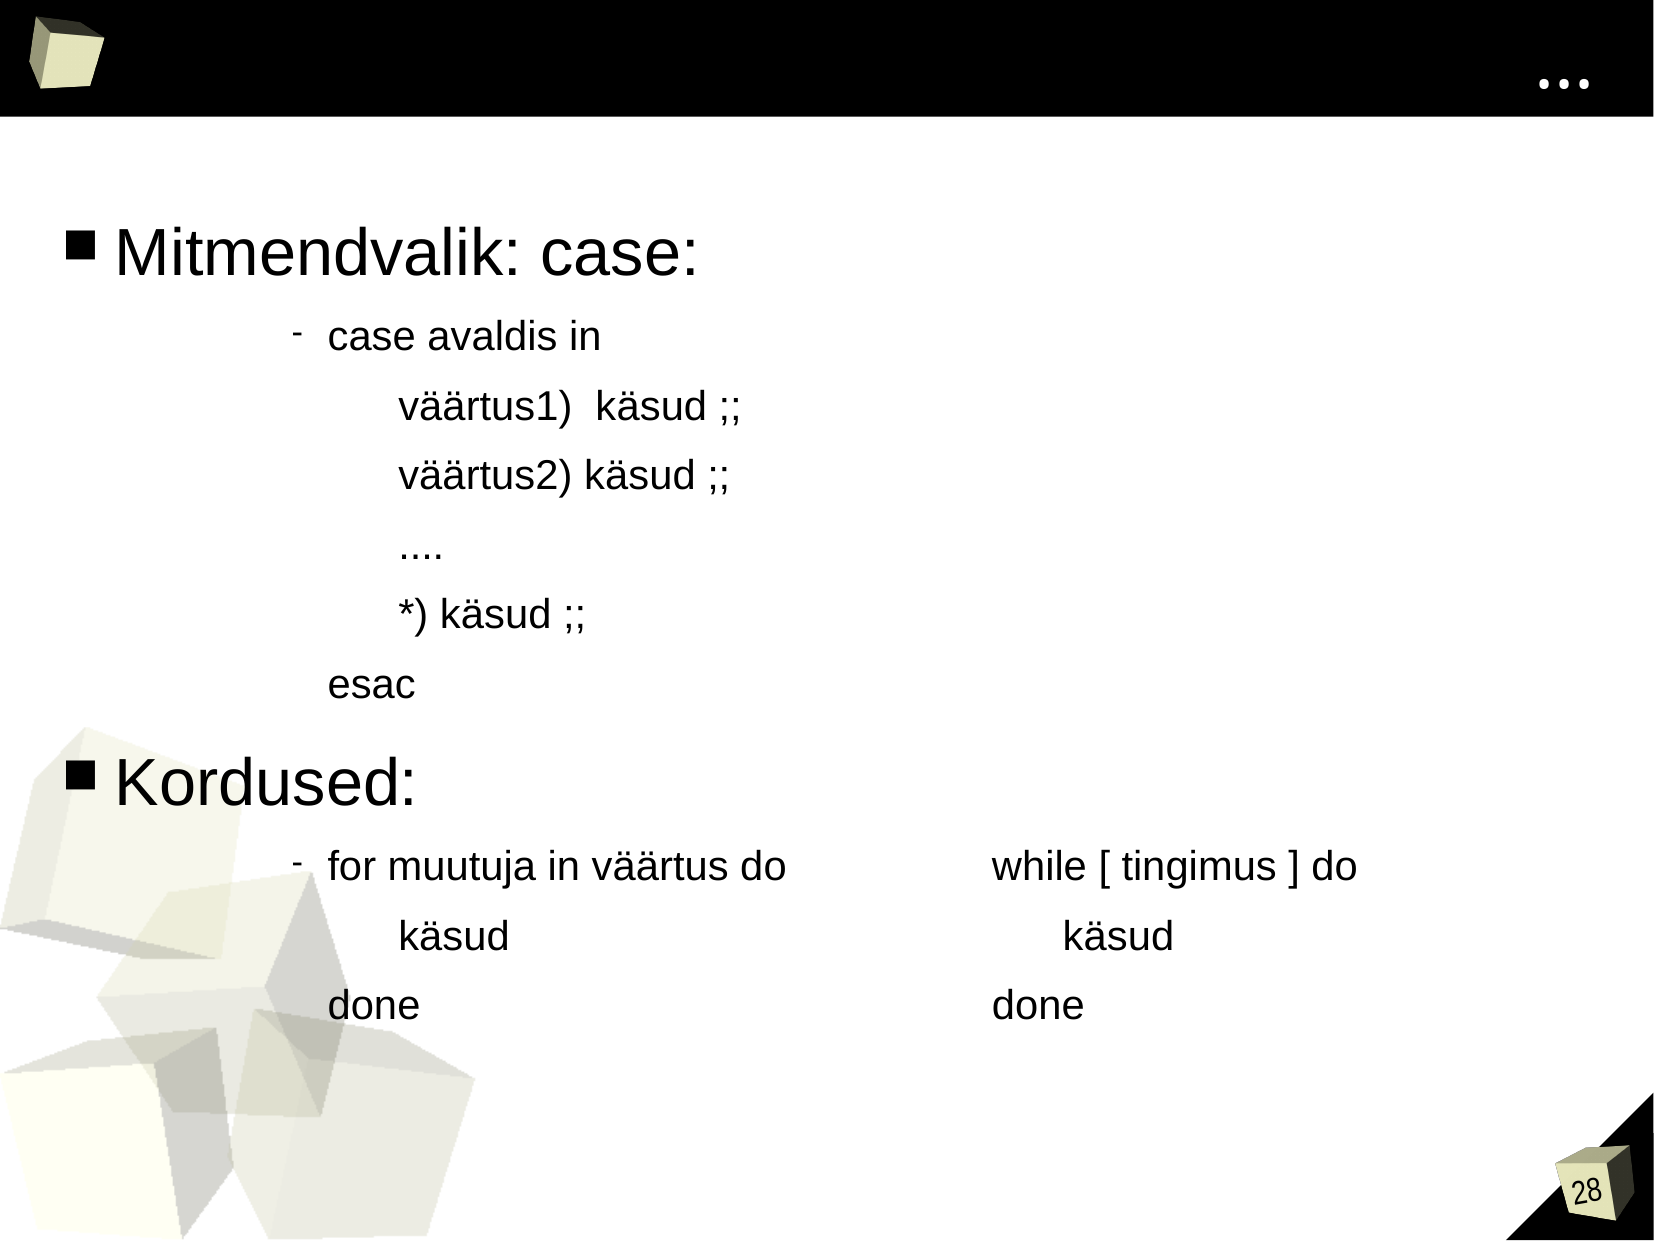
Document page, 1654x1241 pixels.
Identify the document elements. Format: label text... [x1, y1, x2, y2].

title ... [118, 0, 1595, 119]
picture [0, 726, 477, 1241]
list Mitmendvalik: case: case avaldis in väärtus1) käsud ;; väärtus2) käsud ;; .... *) käsud ;; esac Kordused: for muutuja in väärtus do while [ tingimus ] do käsud käsud done done [44, 177, 1611, 1214]
